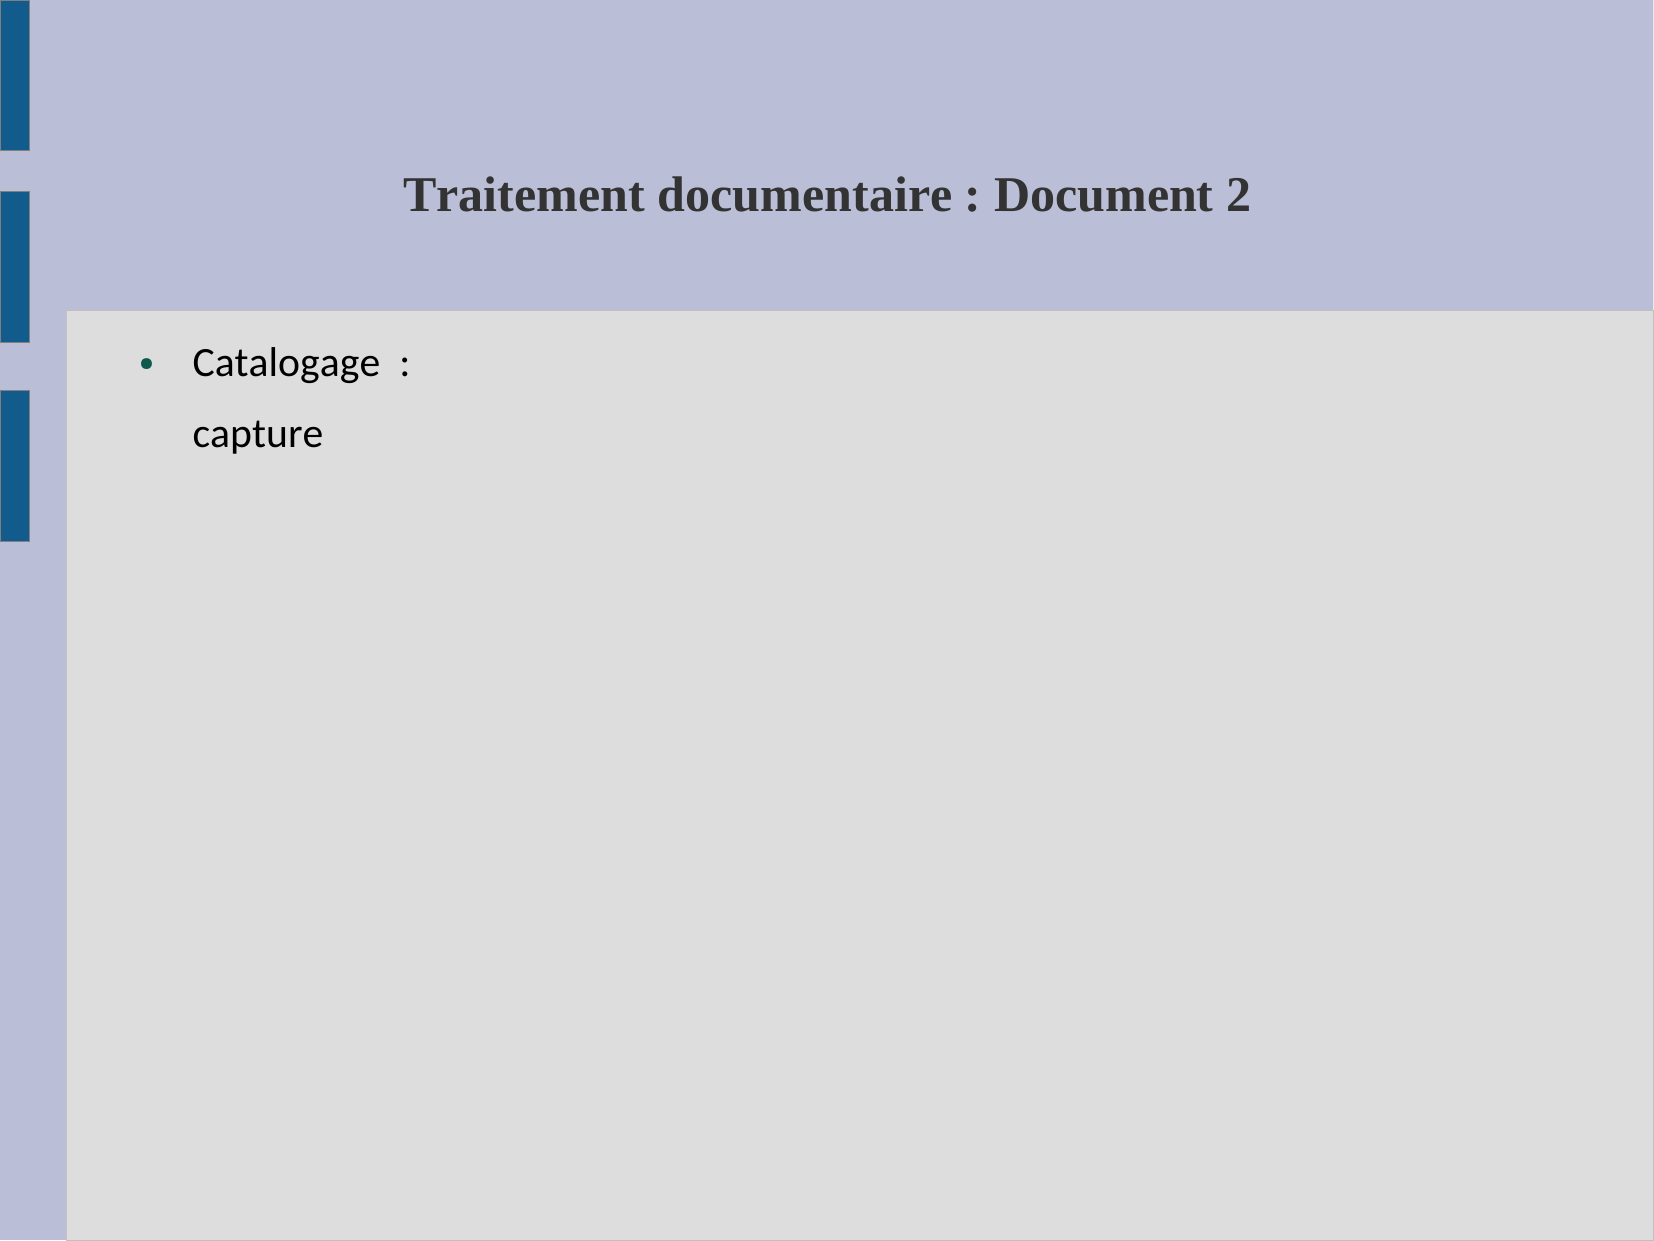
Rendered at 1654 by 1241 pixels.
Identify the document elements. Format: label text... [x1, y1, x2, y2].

title Traitement documentaire : Document 2 [121, 91, 1534, 299]
list Catalogage : capture [121, 344, 1534, 1127]
